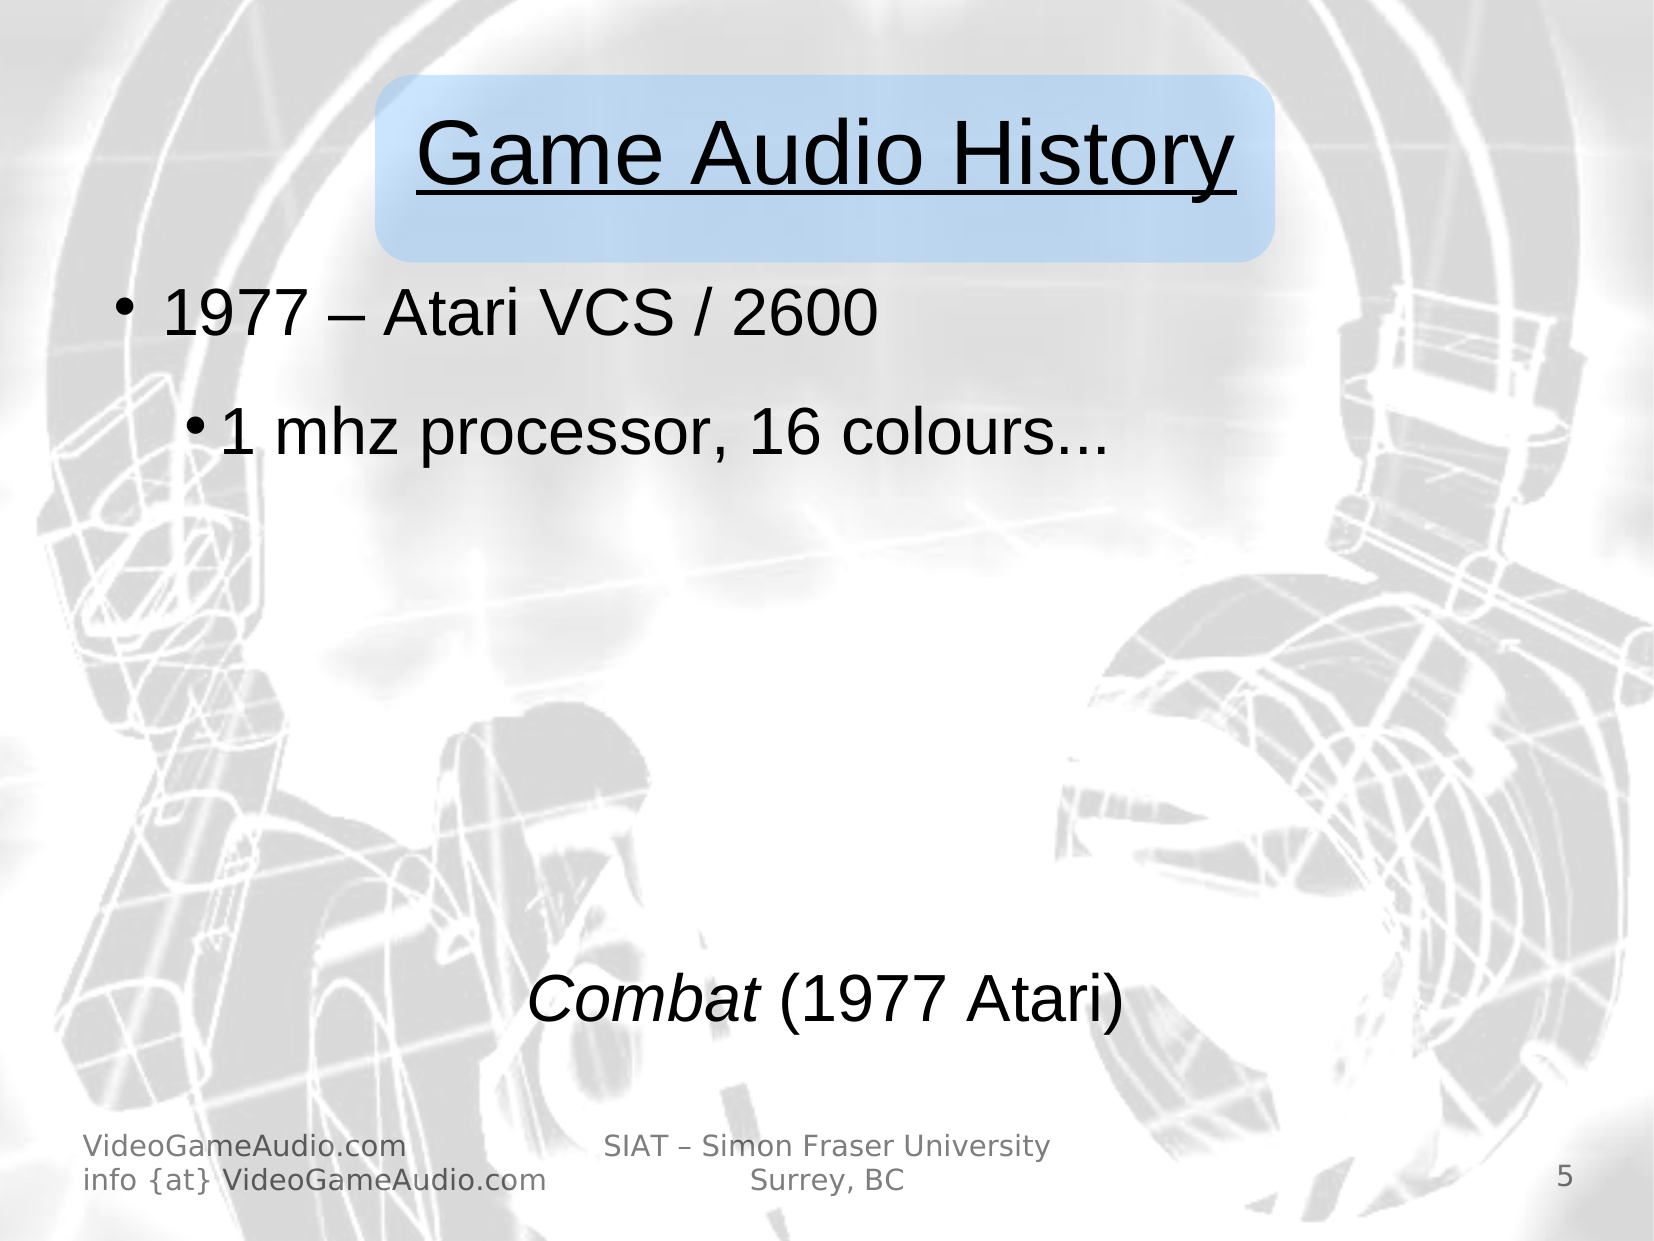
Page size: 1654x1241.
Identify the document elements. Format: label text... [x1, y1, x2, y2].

text_box [393, 257, 1258, 263]
text_box 1977 – Atari VCS / 2600 1 mhz processor, 16 colours... [98, 263, 1555, 488]
text_box Combat (1977 Atari) [511, 949, 1163, 1048]
title Game Audio History [82, 49, 1571, 257]
picture [0, 0, 1654, 1241]
